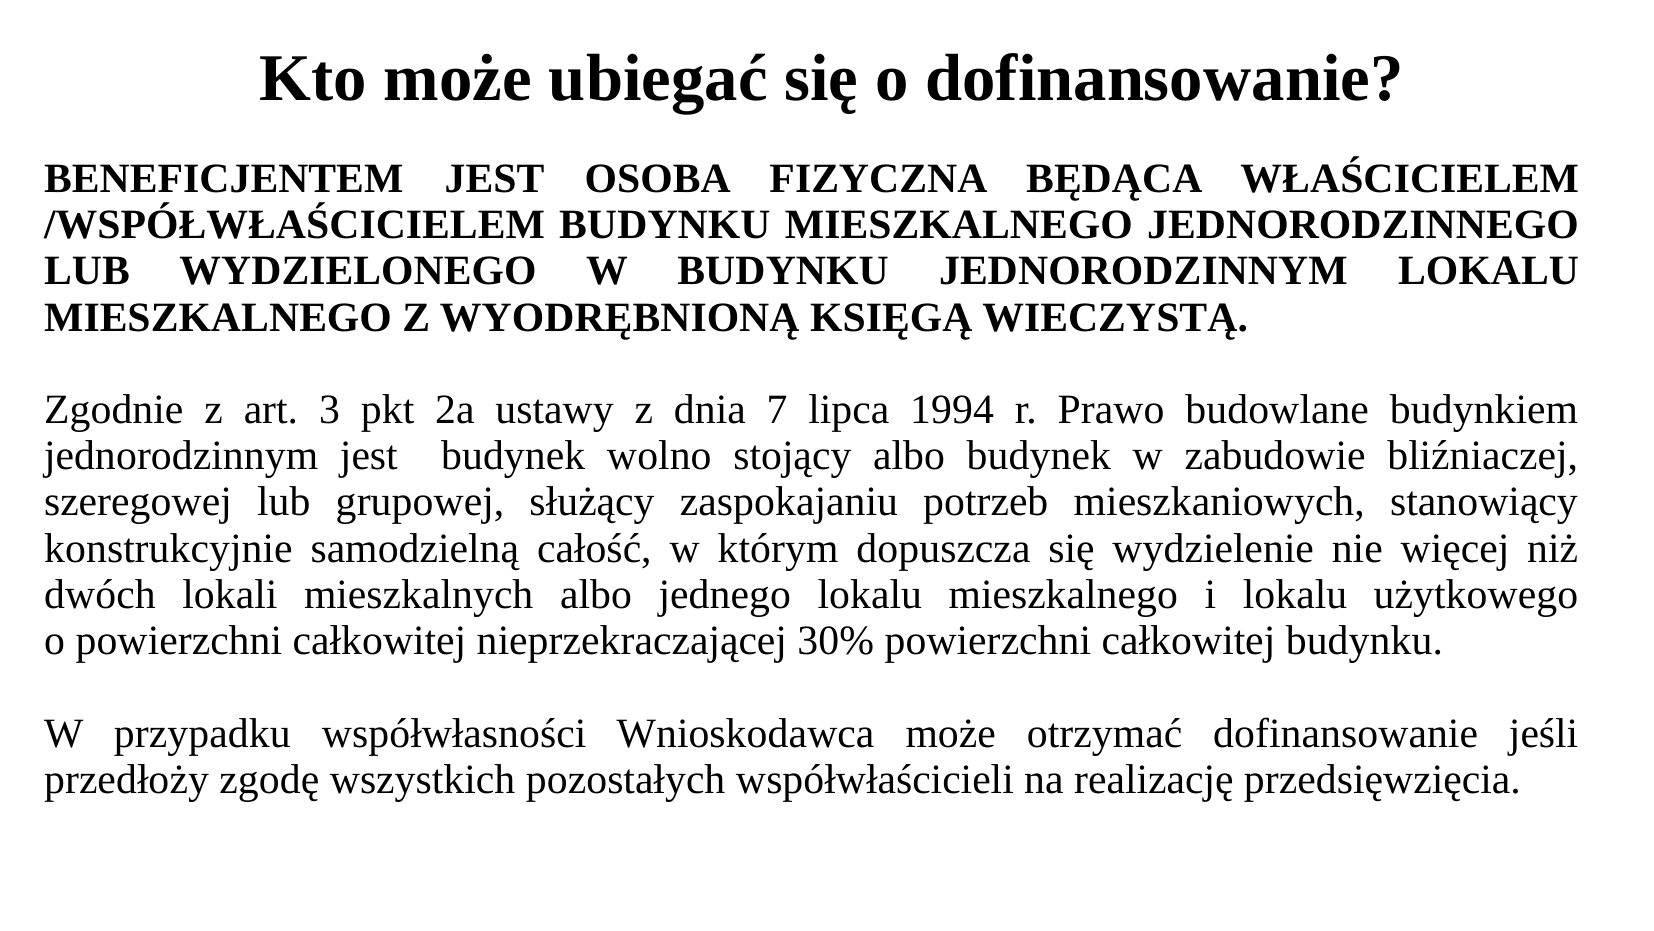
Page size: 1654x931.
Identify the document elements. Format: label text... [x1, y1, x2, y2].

title Kto może ubiegać się o dofinansowanie? [88, 0, 1577, 147]
text_box BENEFICJENTEM JEST OSOBA FIZYCZNA BĘDĄCA WŁAŚCICIELEM /WSPÓŁWŁAŚCICIELEM BUDYNKU MIESZKALNEGO JEDNORODZINNEGO LUB WYDZIELONEGO W BUDYNKU JEDNORODZINNYM LOKALU MIESZKALNEGO Z WYODRĘBNIONĄ KSIĘGĄ WIECZYSTĄ. Zgodnie z art. 3 pkt 2a ustawy z dnia 7 lipca 1994 r. Prawo budowlane budynkiem jednorodzinnym jest budynek wolno stojący albo budynek w zabudowie bliźniaczej, szeregowej lub grupowej, służący zaspokajaniu potrzeb mieszkaniowych, stanowiący konstrukcyjnie samodzielną całość, w którym dopuszcza się wydzielenie nie więcej niż dwóch lokali mieszkalnych albo jednego lokalu mieszkalnego i lokalu użytkowego o powierzchni całkowitej nieprzekraczającej 30% powierzchni całkowitej budynku. W przypadku współwłasności Wnioskodawca może otrzymać dofinansowanie jeśli przedłoży zgodę wszystkich pozostałych współwłaścicieli na realizację przedsięwzięcia. [29, 147, 1595, 931]
